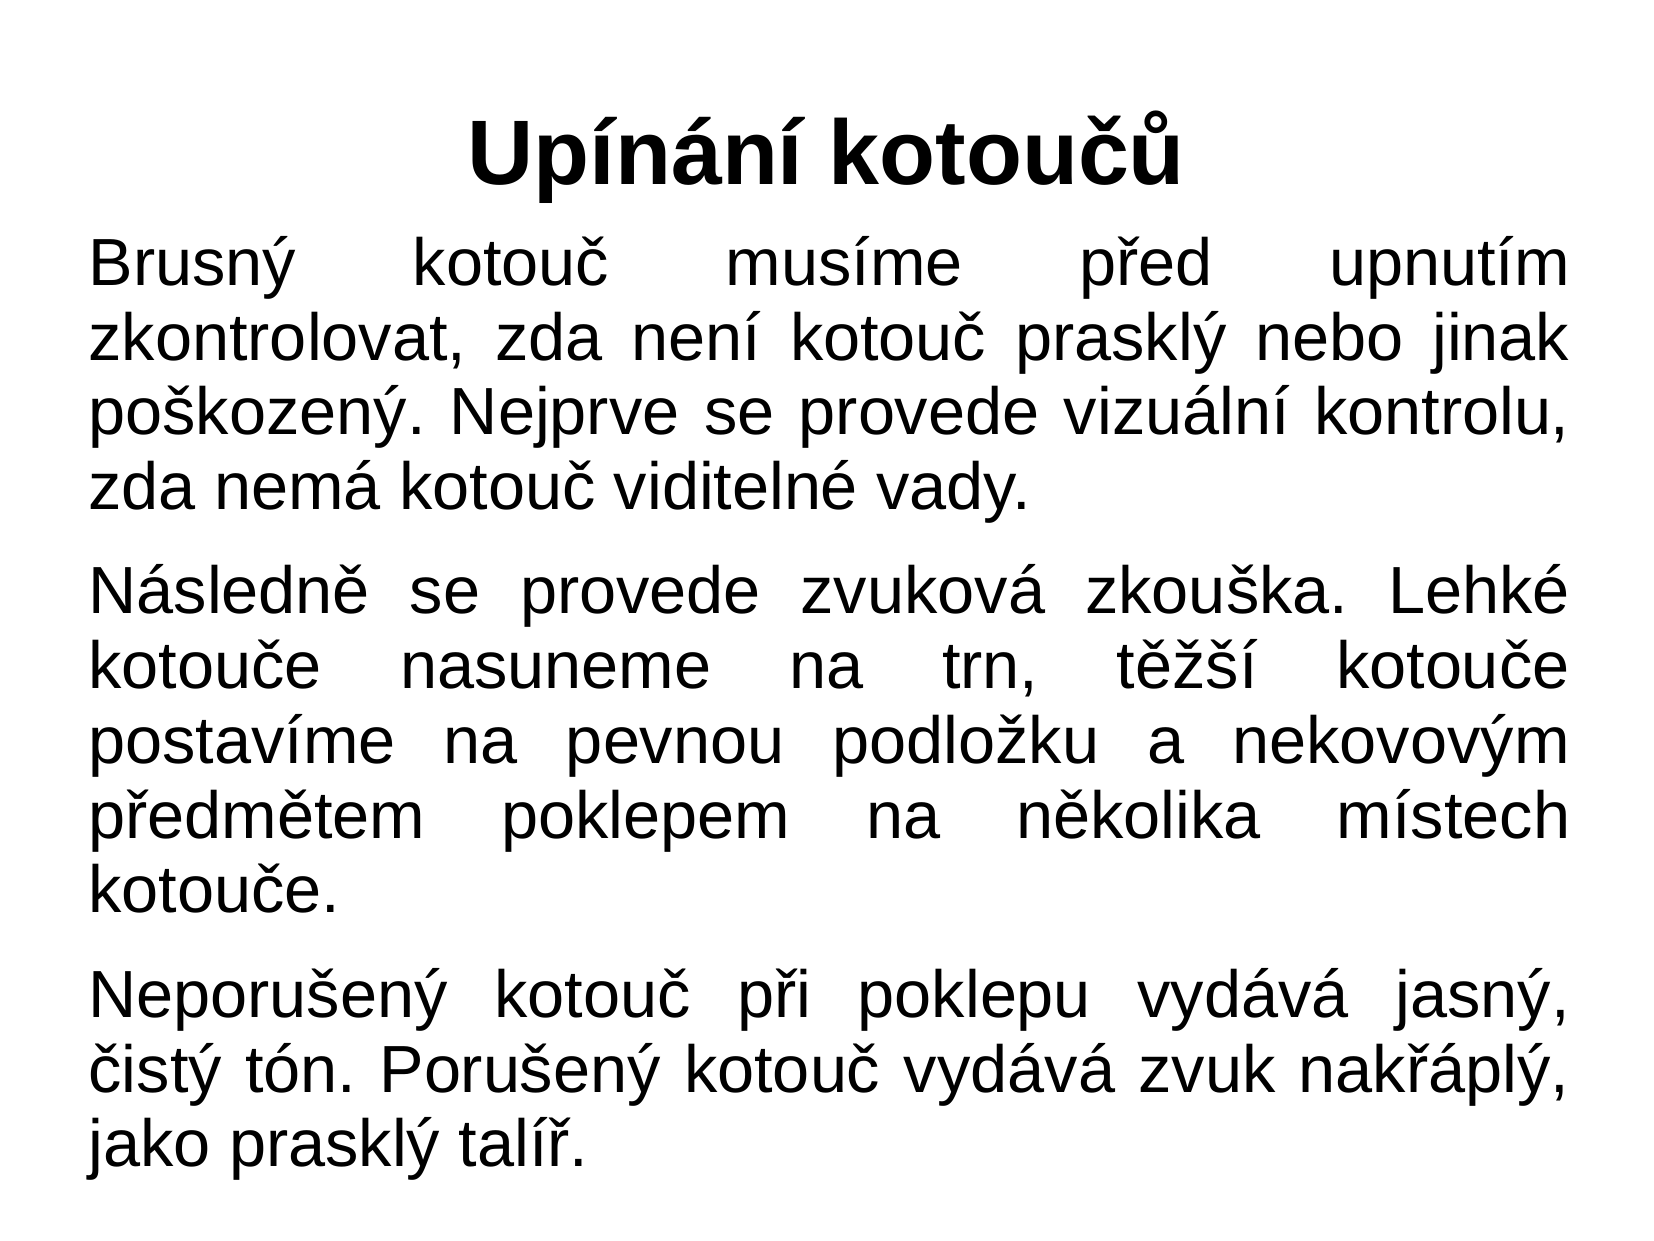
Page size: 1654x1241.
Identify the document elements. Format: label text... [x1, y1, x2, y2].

list Brusný kotouč musíme před upnutím zkontrolovat, zda není kotouč prasklý nebo jinak poškozený. Nejprve se provede vizuální kontrolu, zda nemá kotouč viditelné vady. Následně se provede zvuková zkouška. Lehké kotouče nasuneme na trn, těžší kotouče postavíme na pevnou podložku a nekovovým předmětem poklepem na několika místech kotouče. Neporušený kotouč při poklepu vydává jasný, čistý tón. Porušený kotouč vydává zvuk nakřáplý, jako prasklý talíř. [88, 224, 1571, 1182]
title Upínání kotoučů [82, 49, 1571, 257]
